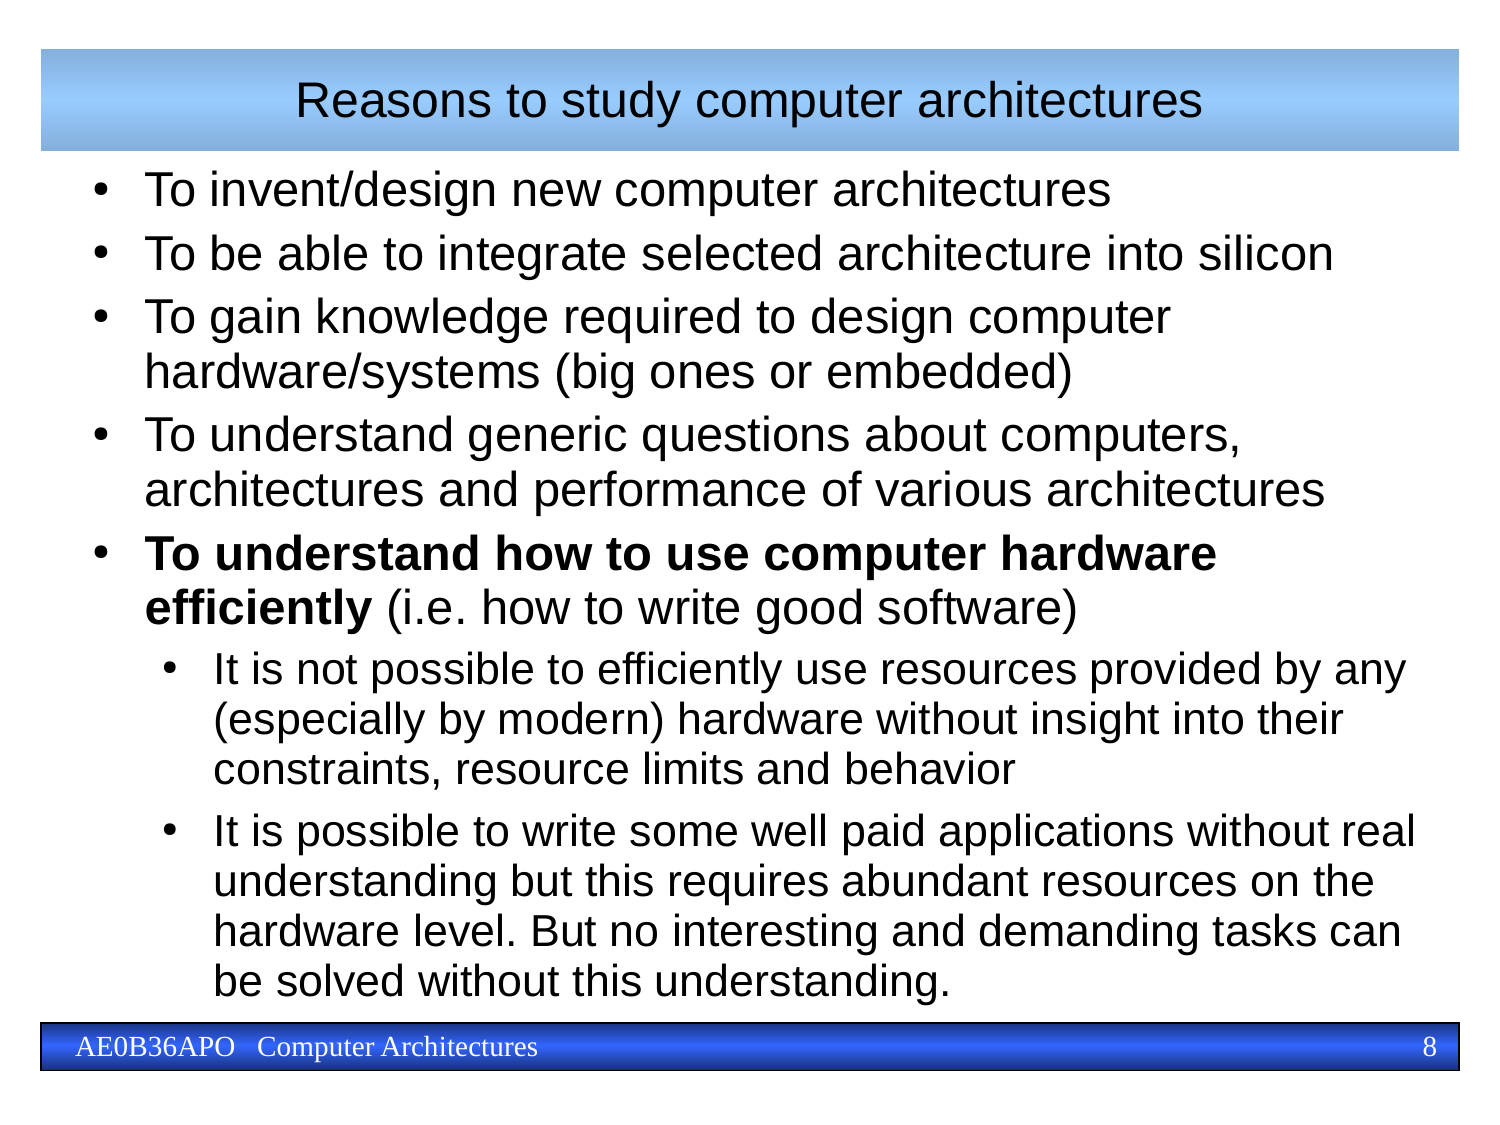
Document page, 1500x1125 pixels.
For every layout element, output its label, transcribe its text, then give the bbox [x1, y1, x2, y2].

list To invent/design new computer architectures To be able to integrate selected architecture into silicon To gain knowledge required to design computer hardware/systems (big ones or embedded) To understand generic questions about computers, architectures and performance of various architectures To understand how to use computer hardware efficiently (i.e. how to write good software) It is not possible to efficiently use resources provided by any (especially by modern) hardware without insight into their constraints, resource limits and behavior It is possible to write some well paid applications without real understanding but this requires abundant resources on the hardware level. But no interesting and demanding tasks can be solved without this understanding. [75, 162, 1426, 1013]
title Reasons to study computer architectures [41, 49, 1459, 151]
